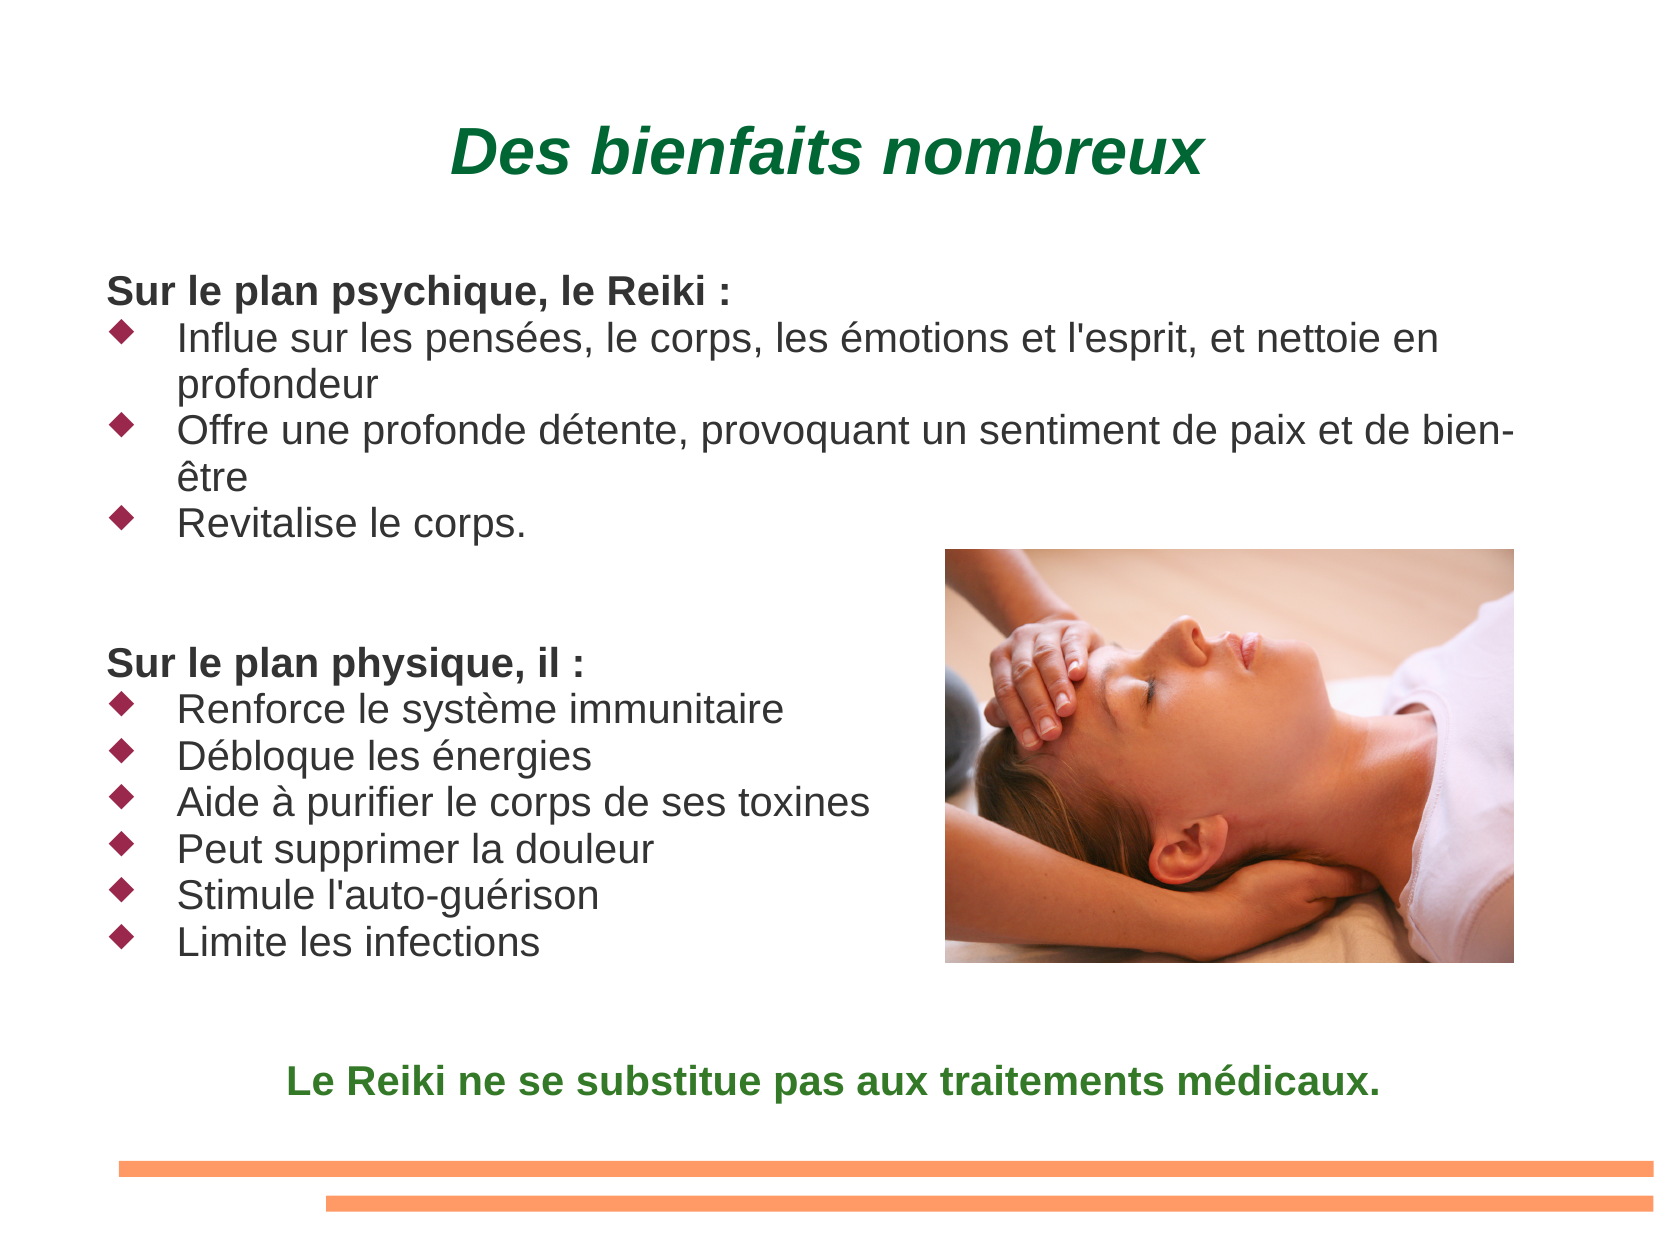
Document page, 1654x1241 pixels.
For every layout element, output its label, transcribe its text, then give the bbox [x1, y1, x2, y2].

text_box Sur le plan psychique, le Reiki : Influe sur les pensées, le corps, les émotions et l'esprit, et nettoie en profondeur Offre une profonde détente, provoquant un sentiment de paix et de bien-être Revitalise le corps. Sur le plan physique, il : Renforce le système immunitaire Débloque les énergies Aide à purifier le corps de ses toxines Peut supprimer la douleur Stimule l'auto-guérison Limite les infections Le Reiki ne se substitue pas aux traitements médicaux. [94, 265, 1561, 1158]
text_box Des bienfaits nombreux [121, 46, 1534, 254]
